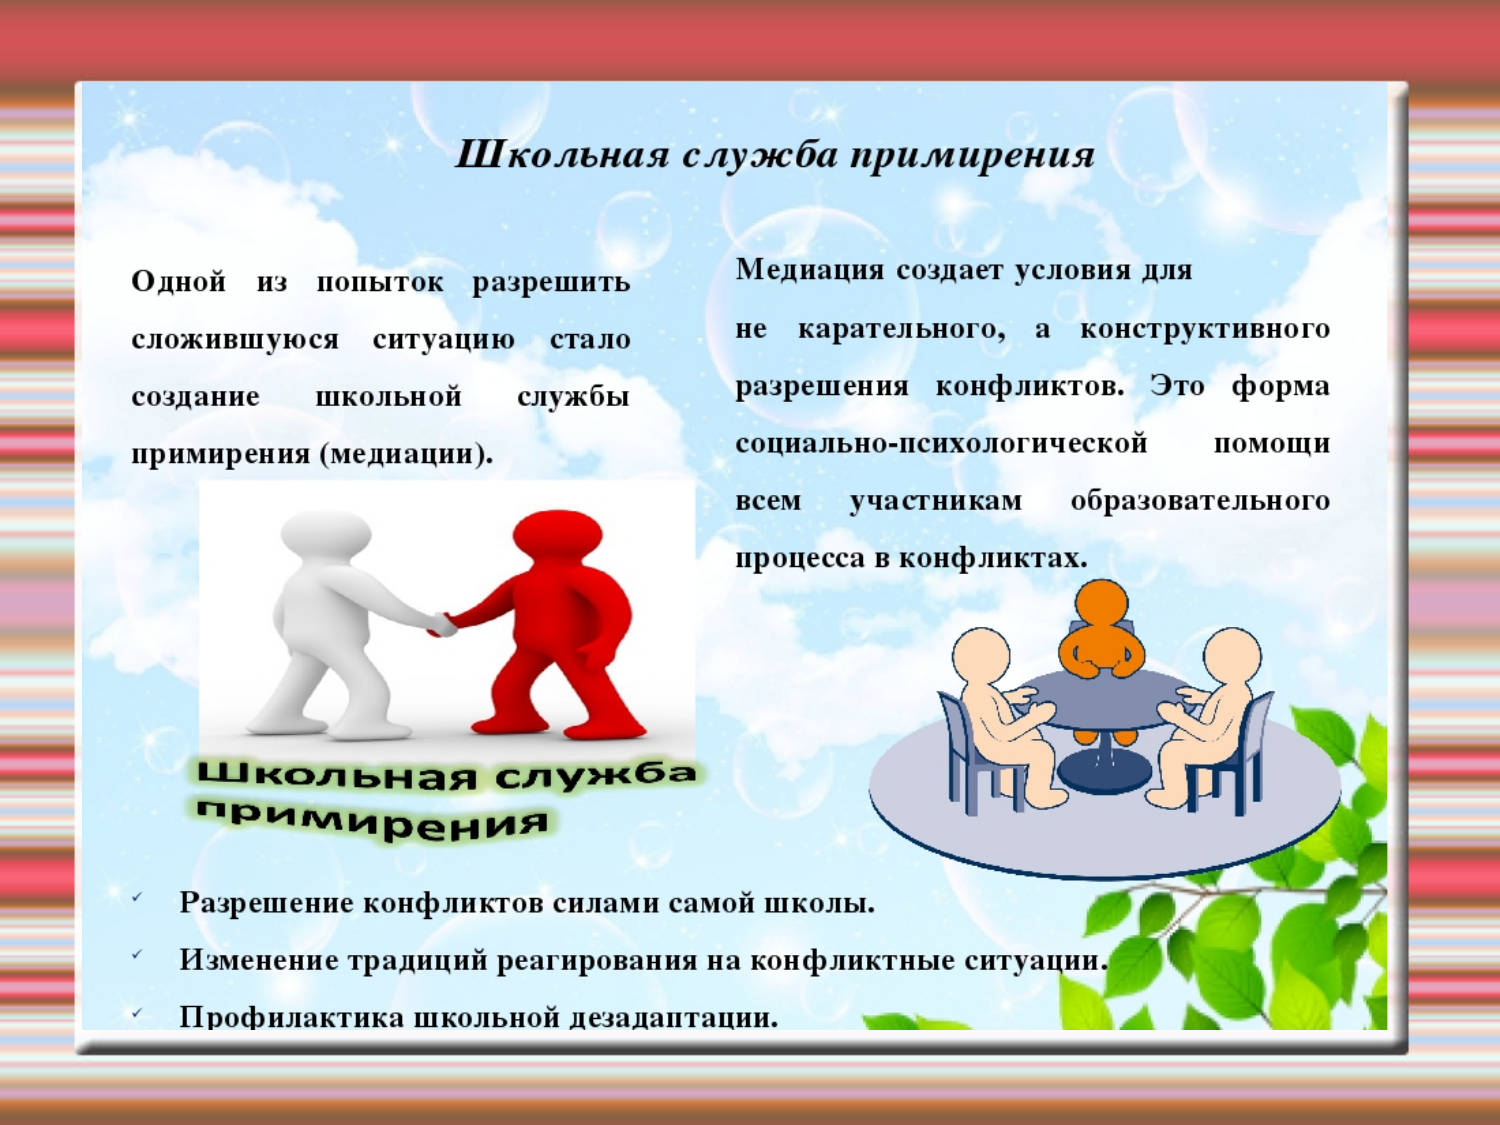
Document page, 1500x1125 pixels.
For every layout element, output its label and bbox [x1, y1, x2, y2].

picture [82, 82, 1388, 1030]
text_box [185, 1030, 1269, 1125]
